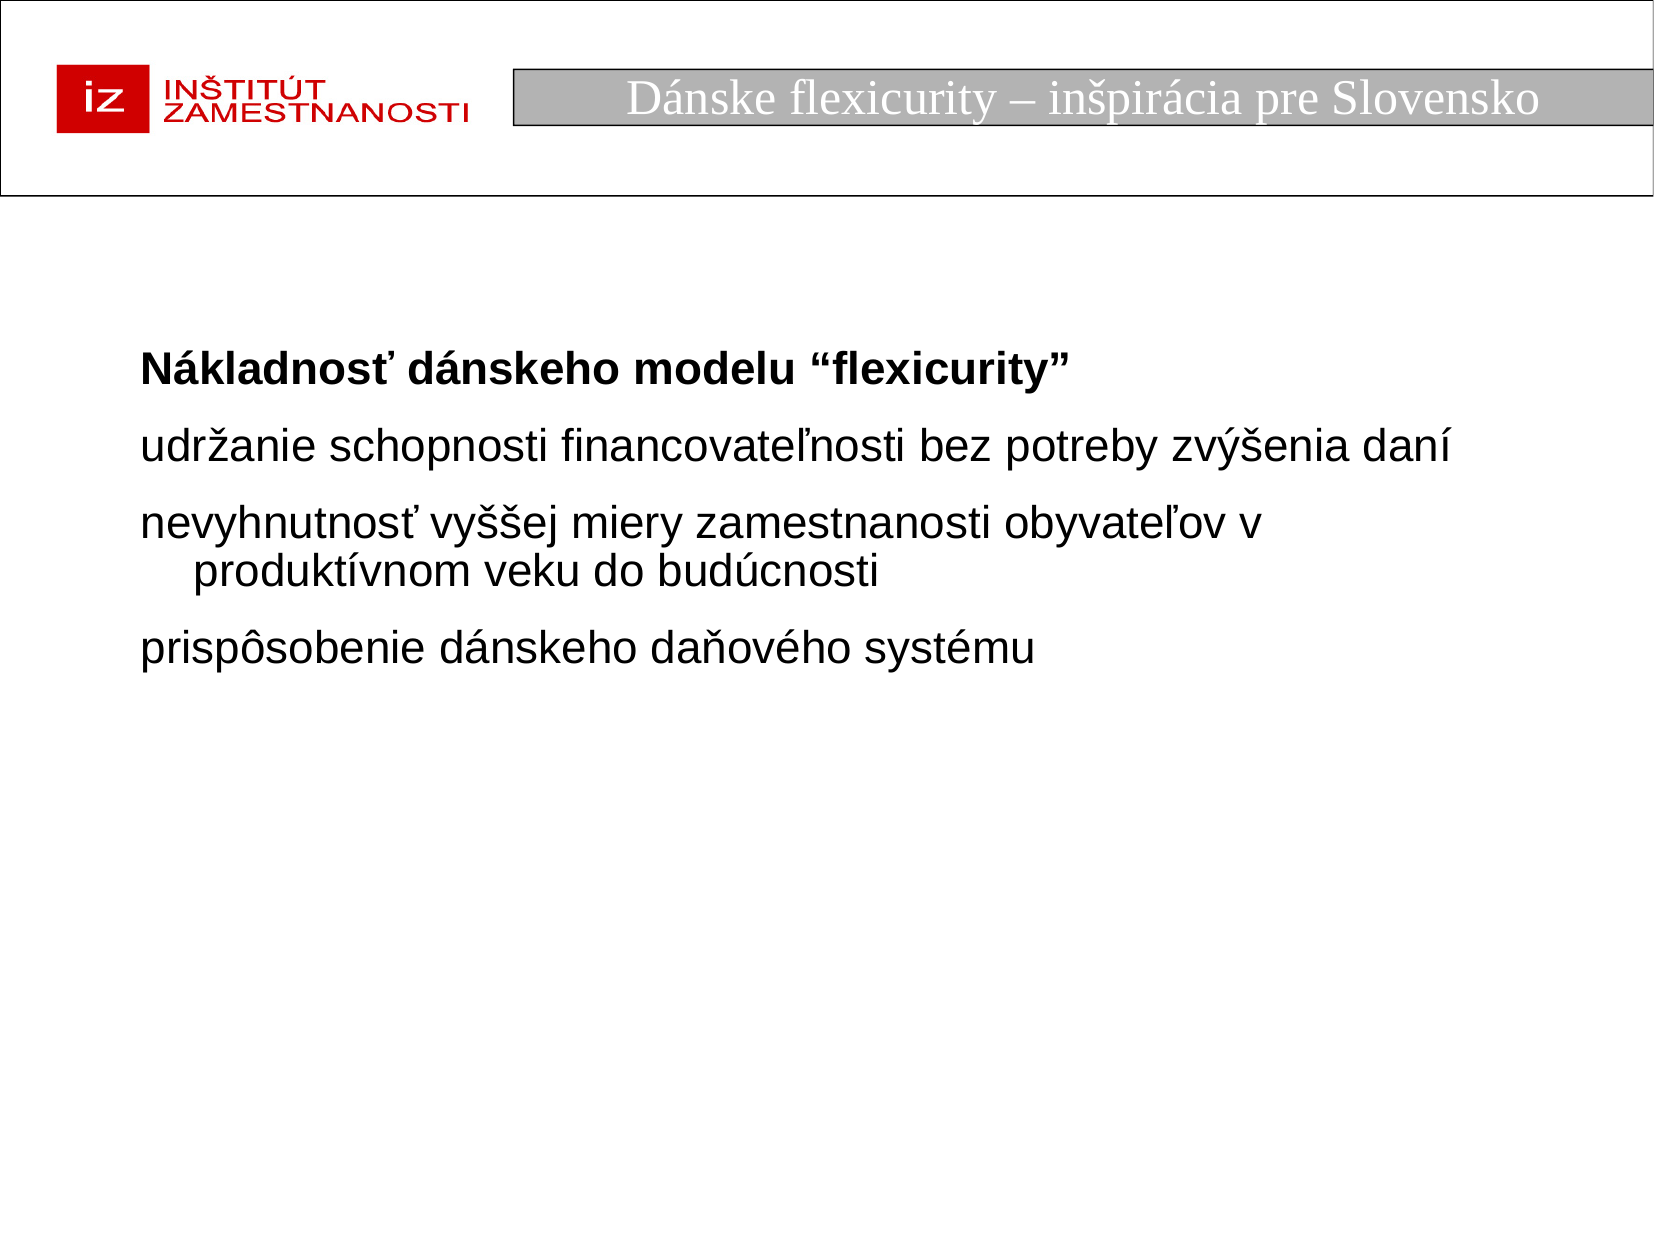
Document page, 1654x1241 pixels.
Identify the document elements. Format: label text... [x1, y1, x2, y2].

text_box Dánske flexicurity – inšpirácia pre Slovensko [513, 69, 1654, 126]
list Nákladnosť dánskeho modelu “flexicurity” udržanie schopnosti financovateľnosti bez potreby zvýšenia daní nevyhnutnosť vyššej miery zamestnanosti obyvateľov v produktívnom veku do budúcnosti prispôsobenie dánskeho daňového systému [123, 346, 1536, 1214]
picture [5, 5, 518, 190]
text_box [0, 0, 1654, 196]
